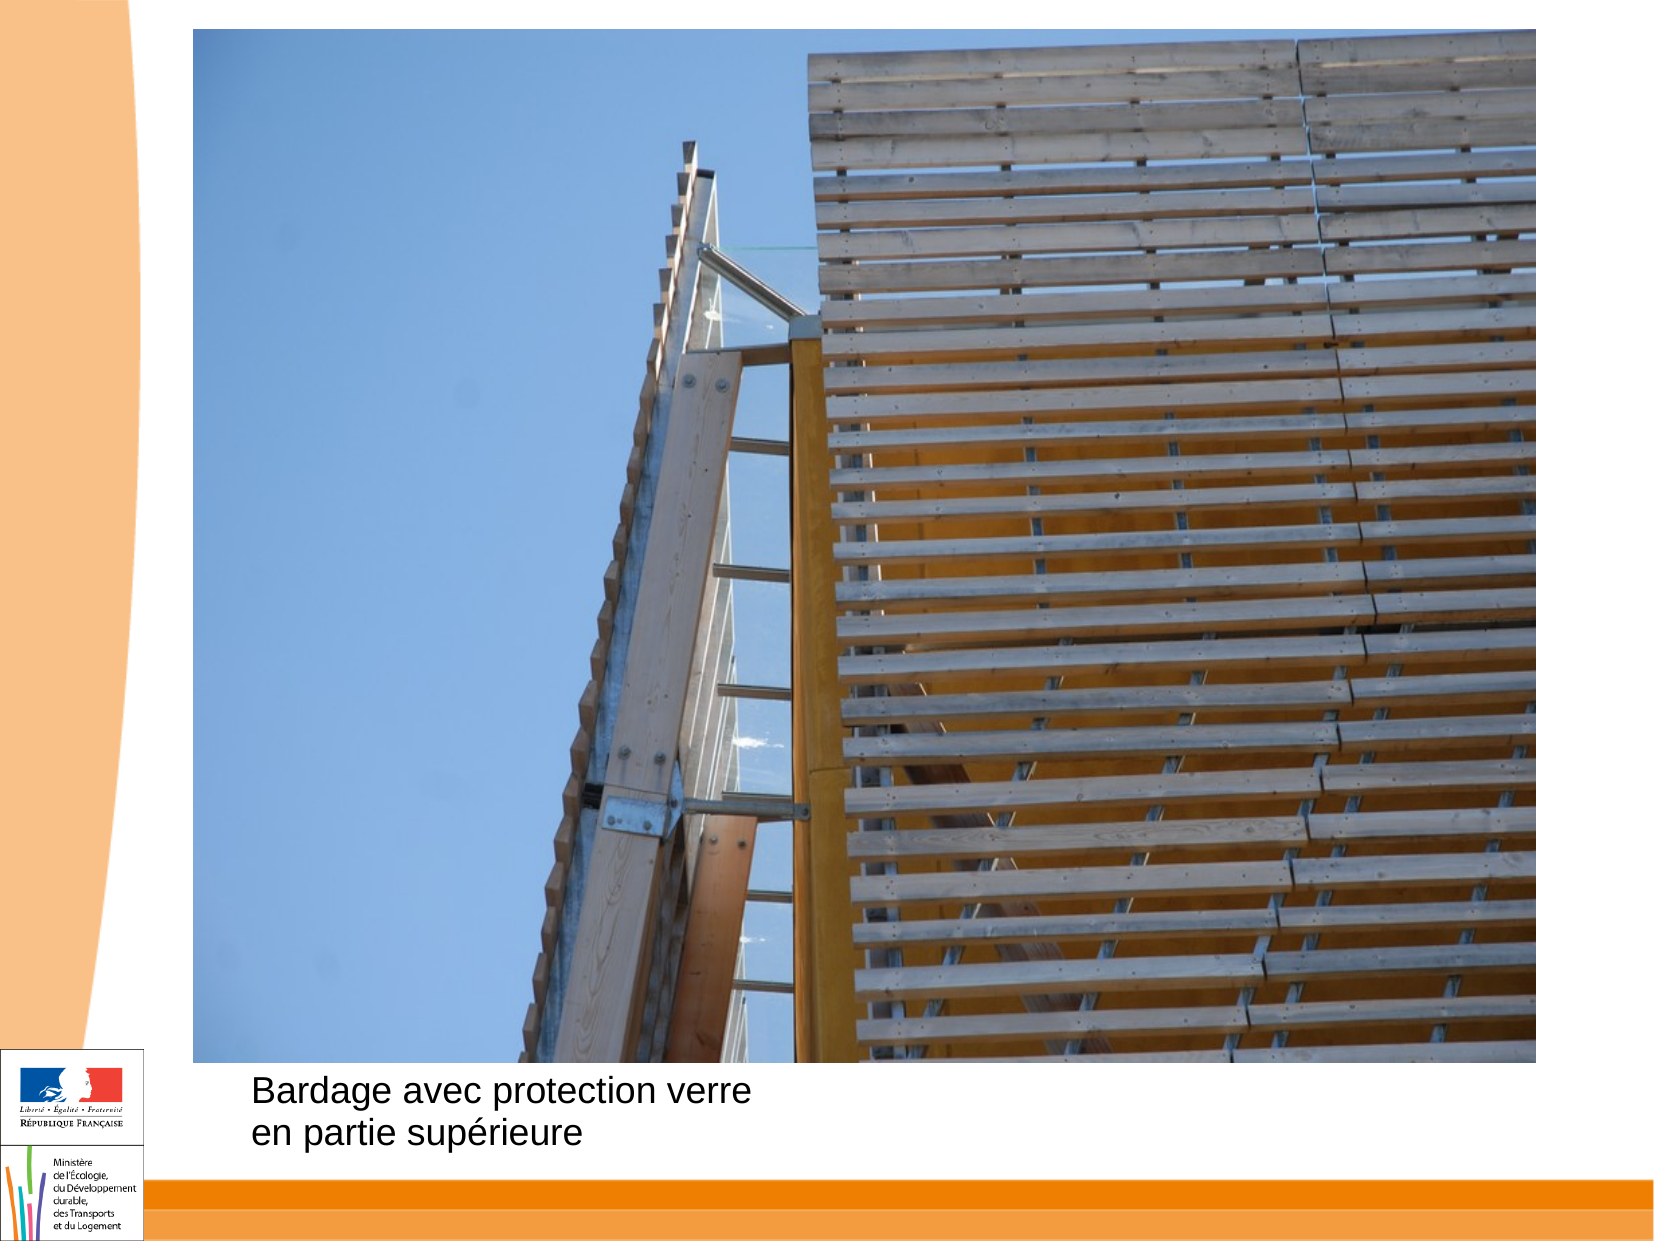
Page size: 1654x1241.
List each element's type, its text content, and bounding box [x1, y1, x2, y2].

picture [0, 0, 1654, 1241]
text_box Bardage avec protection verre en partie supérieure [236, 1062, 1182, 1191]
